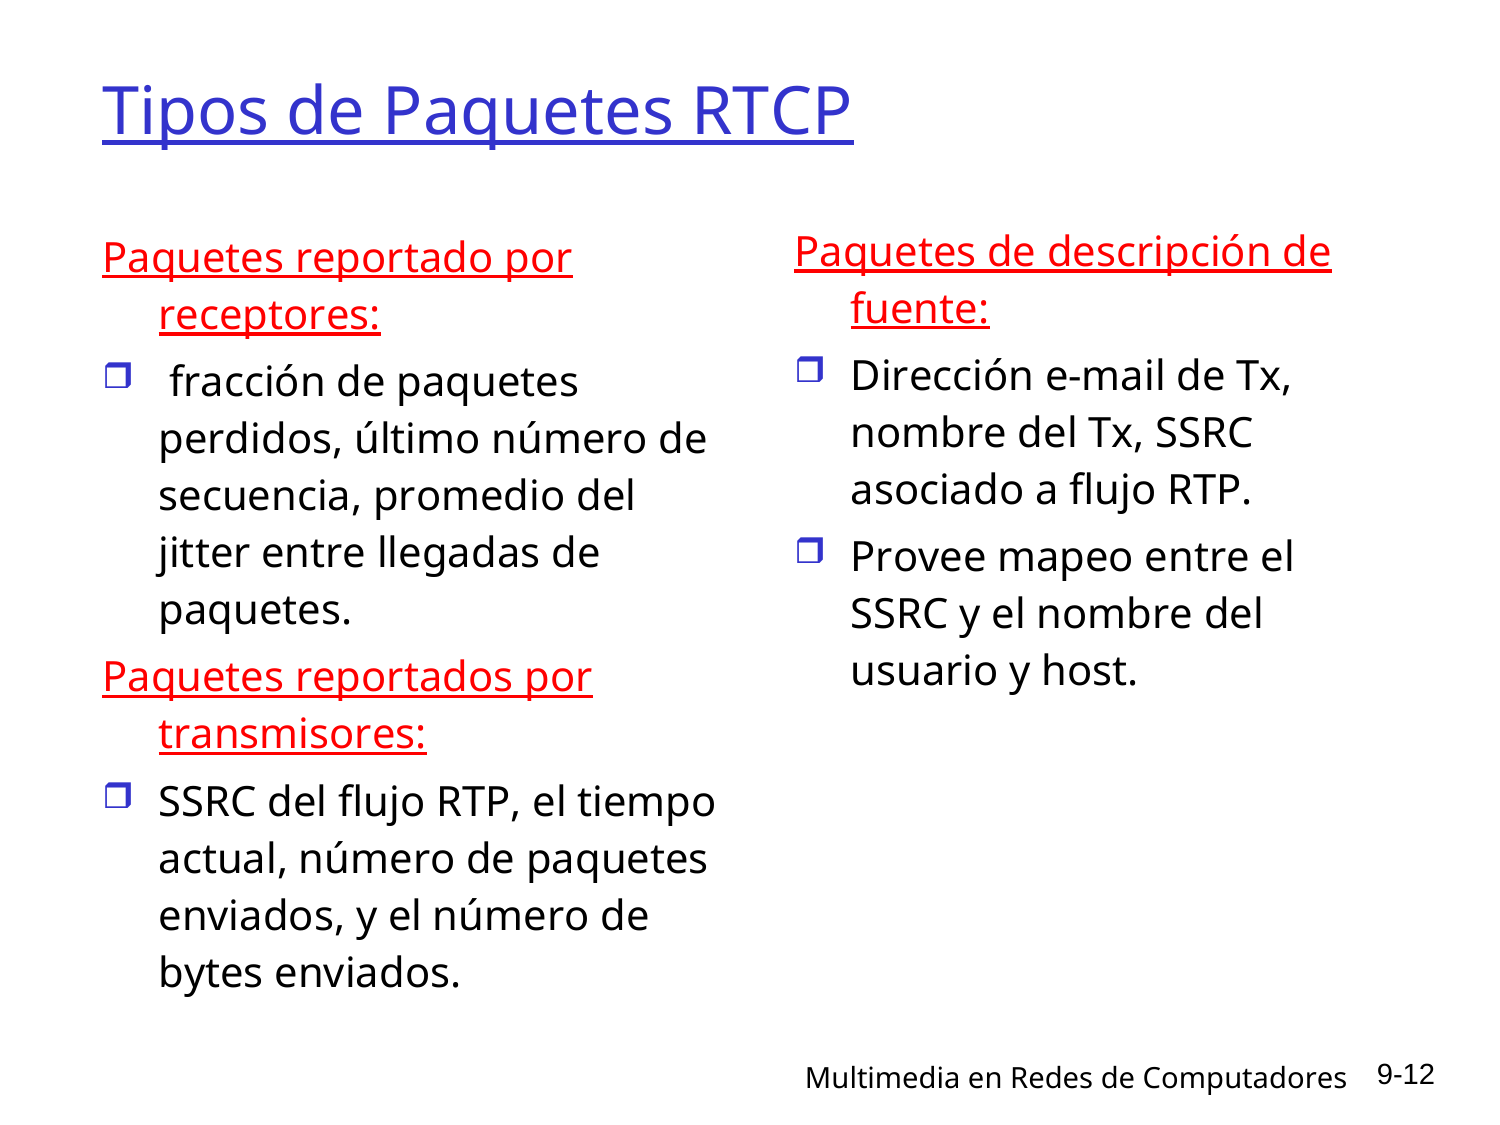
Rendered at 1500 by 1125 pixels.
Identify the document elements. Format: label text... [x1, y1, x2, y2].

title Tipos de Paquetes RTCP [87, 37, 1363, 181]
list Paquetes de descripción de fuente: Dirección e-mail de Tx, nombre del Tx, SSRC asociado a flujo RTP. Provee mapeo entre el SSRC y el nombre del usuario y host. [779, 213, 1405, 1019]
list Paquetes reportado por receptores: fracción de paquetes perdidos, último número de secuencia, promedio del jitter entre llegadas de paquetes. Paquetes reportados por transmisores: SSRC del flujo RTP, el tiempo actual, número de paquetes enviados, y el número de bytes enviados. [87, 219, 745, 1026]
